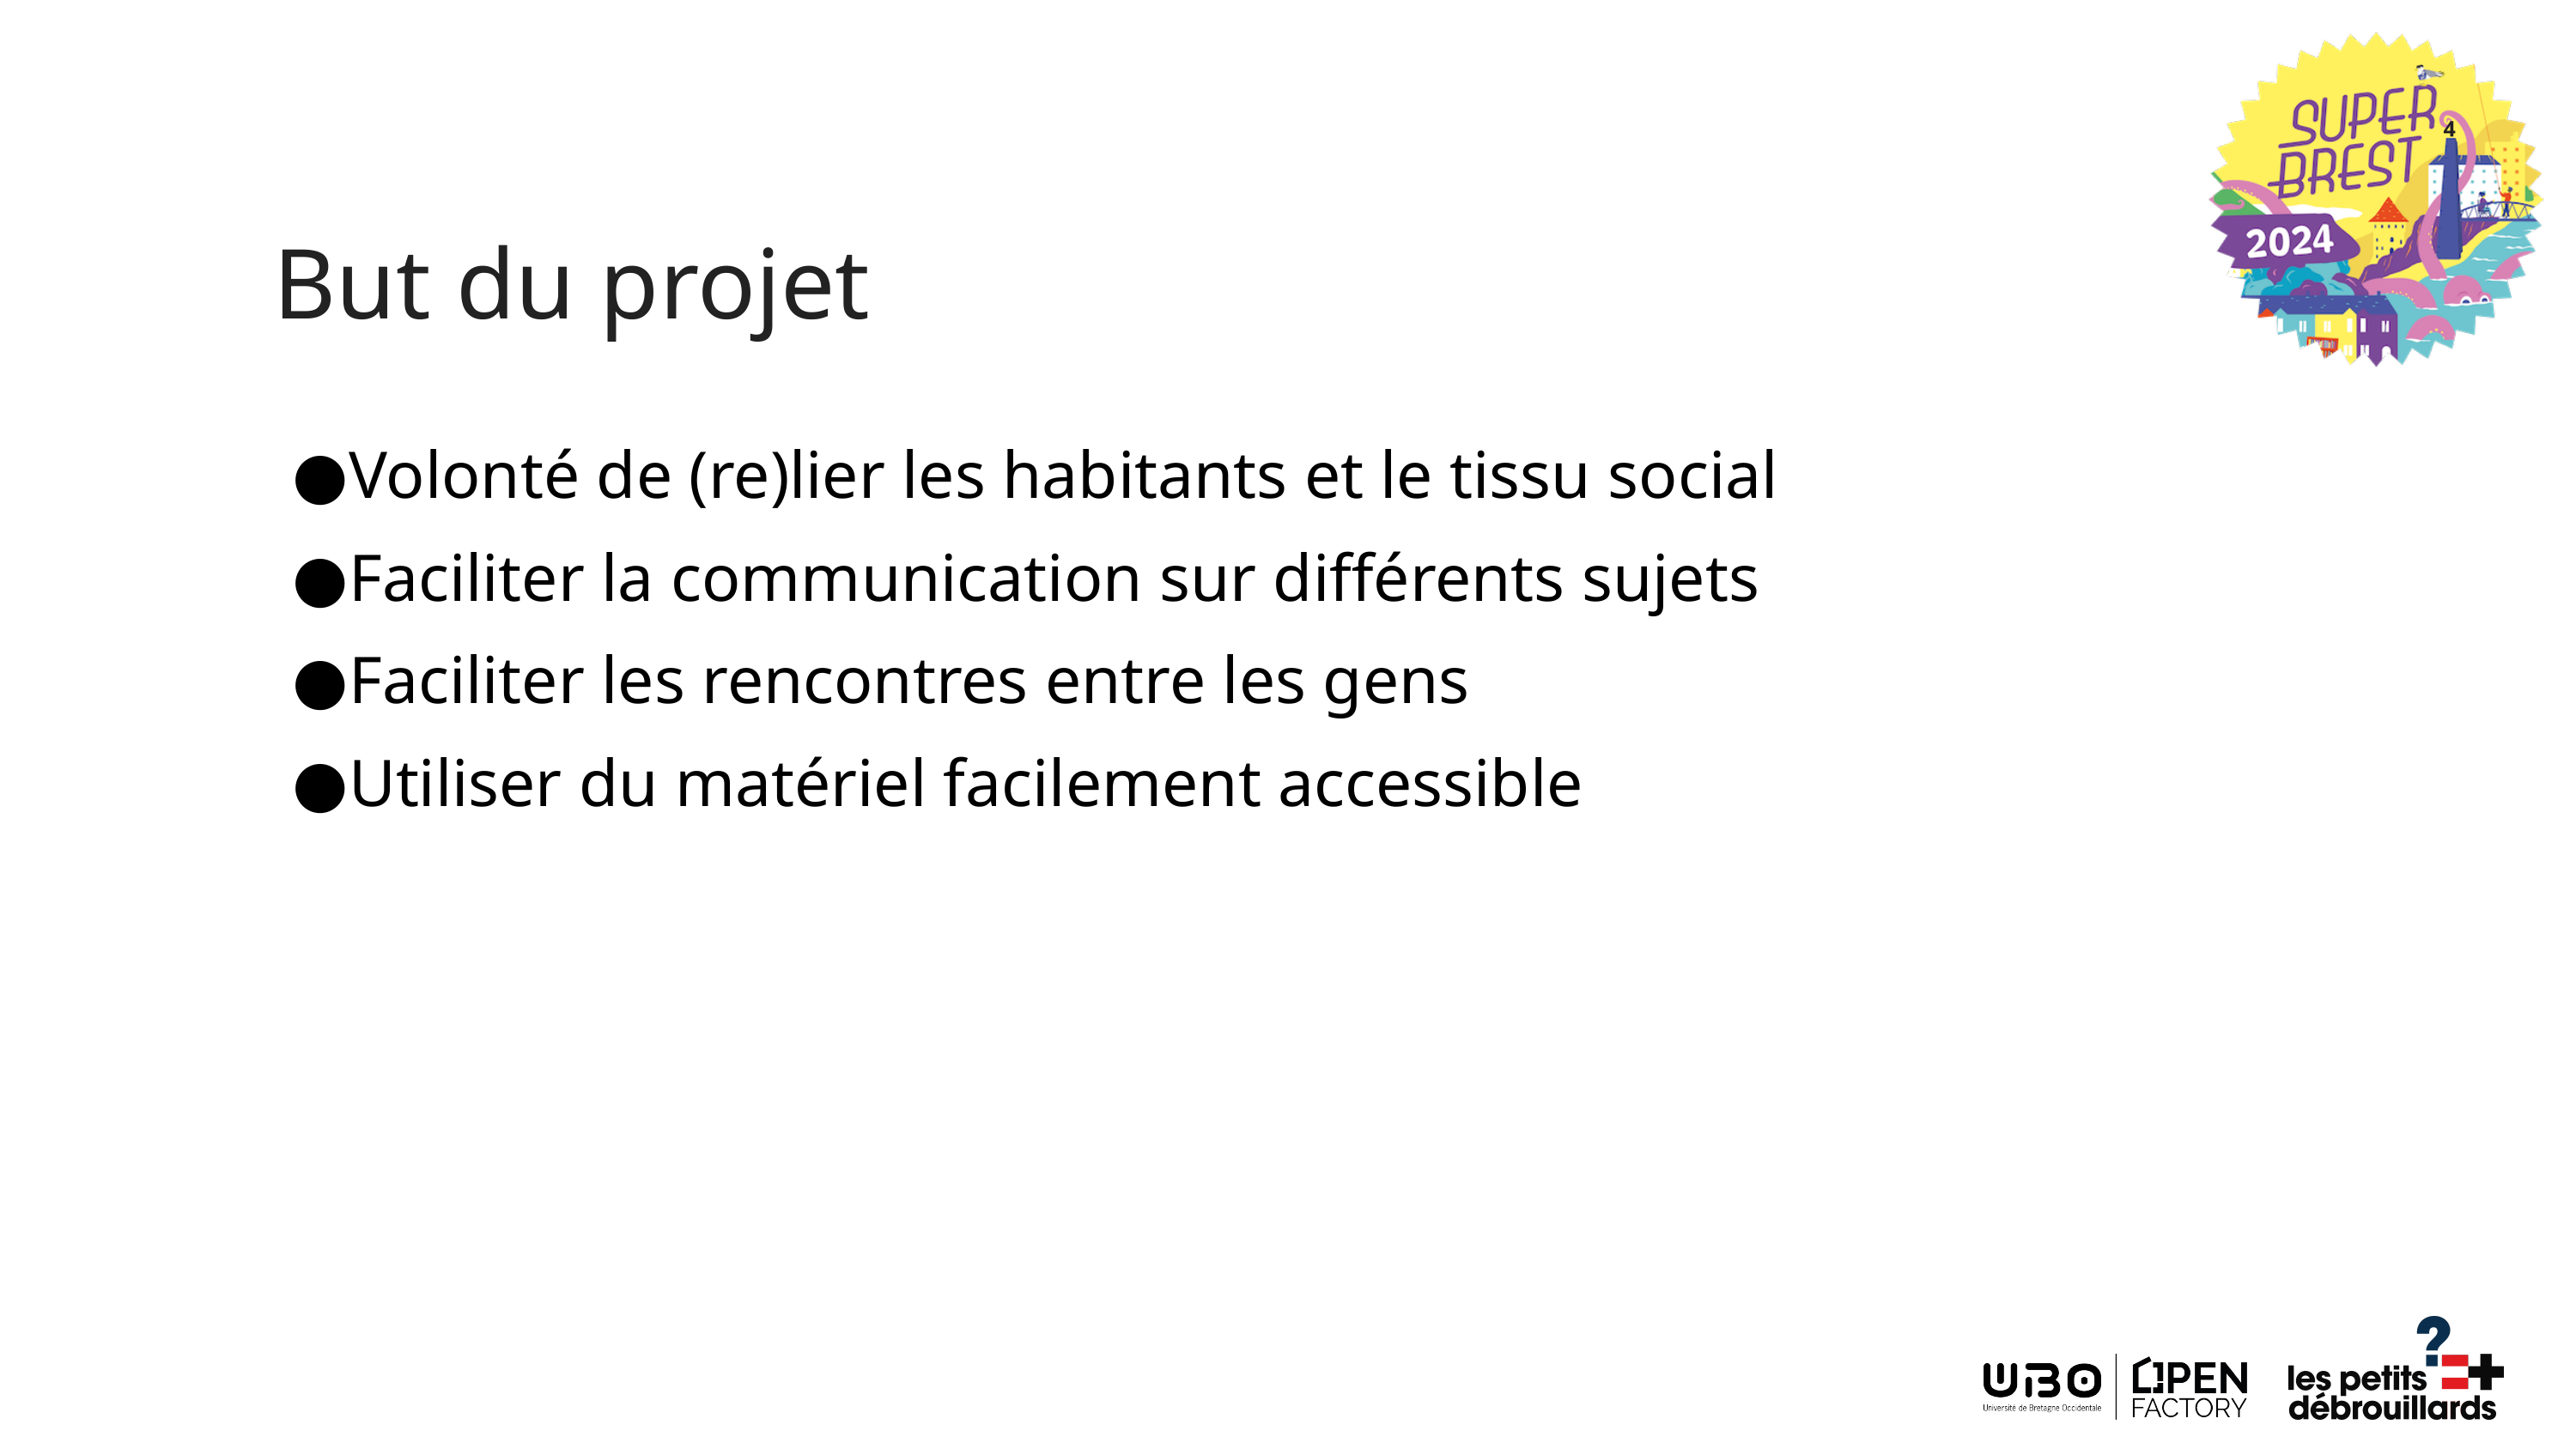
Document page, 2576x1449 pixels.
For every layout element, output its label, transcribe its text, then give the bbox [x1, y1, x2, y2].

title But du projet [273, 217, 1741, 434]
picture [1984, 1354, 2247, 1420]
picture [2288, 1316, 2504, 1420]
picture [2176, 0, 2576, 400]
slide_number <numéro> [2307, 93, 2456, 145]
list Volonté de (re)lier les habitants et le tissu social Faciliter la communication sur différents sujets Faciliter les rencontres entre les gens Utiliser du matériel facilement accessible [275, 433, 2188, 1122]
